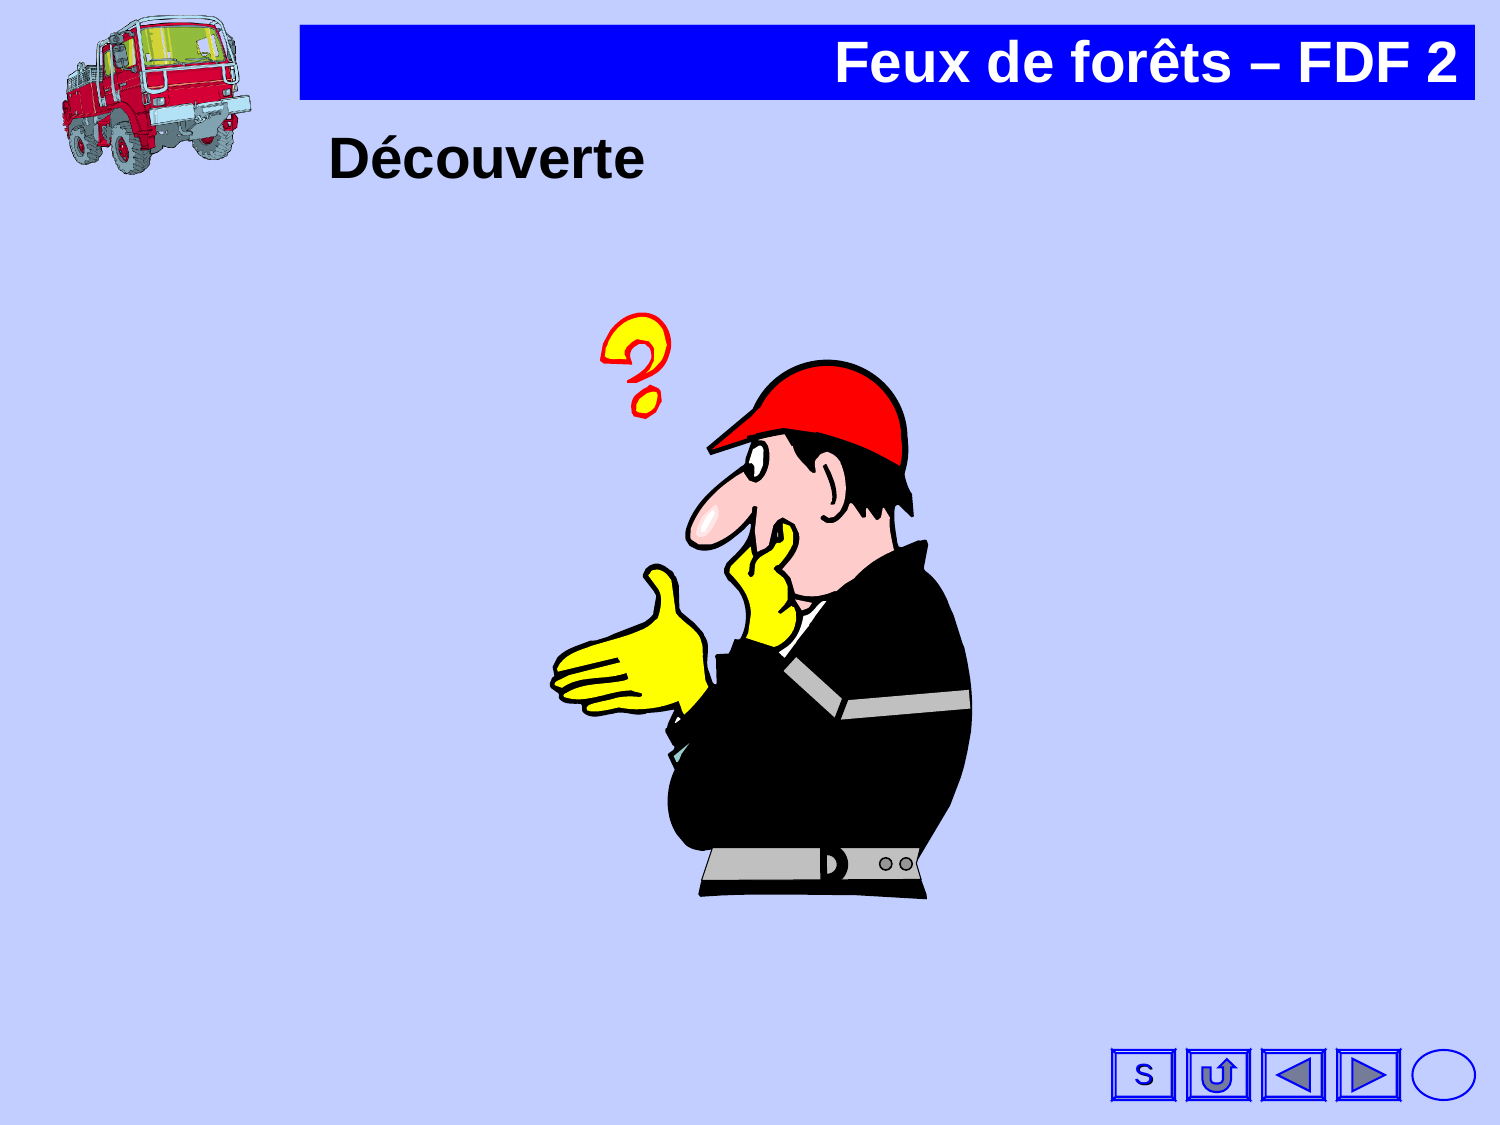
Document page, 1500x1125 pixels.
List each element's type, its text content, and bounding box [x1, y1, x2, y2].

text_box [549, 362, 973, 900]
text_box Découverte [312, 118, 662, 199]
text_box [600, 312, 672, 383]
text_box Feux de forêts – FDF 2 [299, 24, 1475, 100]
text_box [631, 384, 662, 420]
text_box [1412, 1049, 1476, 1101]
